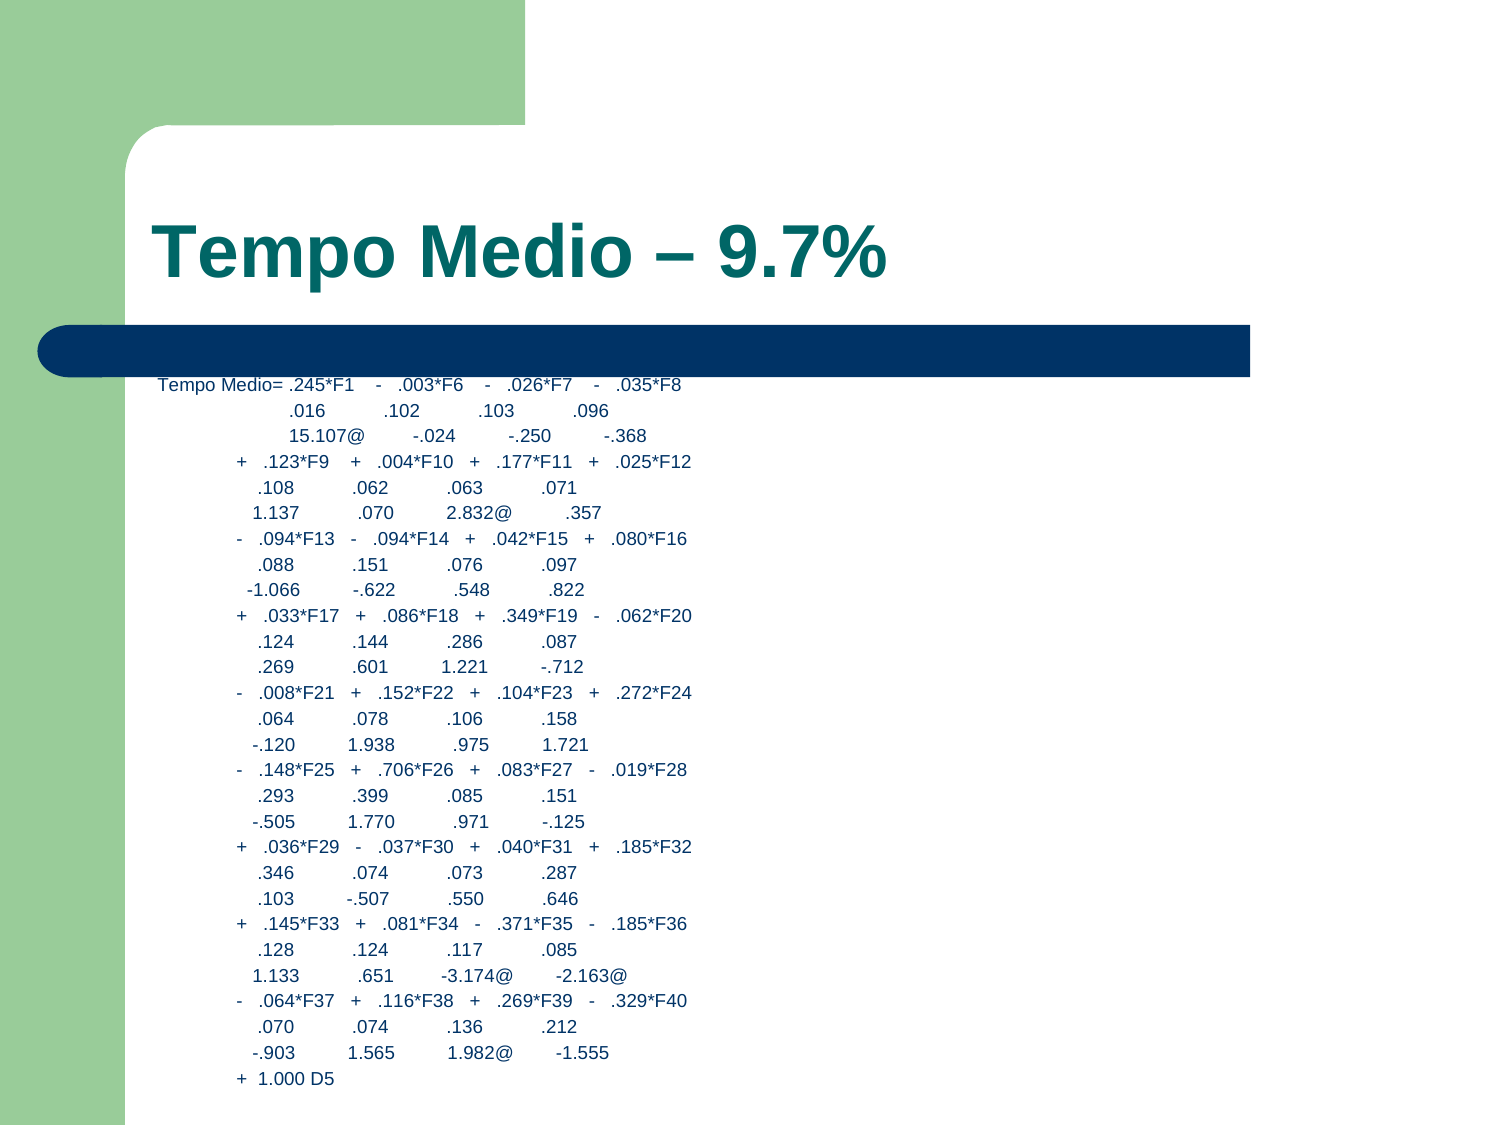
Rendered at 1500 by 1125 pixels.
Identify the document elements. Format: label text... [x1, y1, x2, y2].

title Tempo Medio – 9.7% [136, 136, 1414, 301]
list Tempo Medio= .245*F1 - .003*F6 - .026*F7 - .035*F8 .016 .102 .103 .096 15.107@ -.024 -.250 -.368 + .123*F9 + .004*F10 + .177*F11 + .025*F12 .108 .062 .063 .071 1.137 .070 2.832@ .357 - .094*F13 - .094*F14 + .042*F15 + .080*F16 .088 .151 .076 .097 -1.066 -.622 .548 .822 + .033*F17 + .086*F18 + .349*F19 - .062*F20 .124 .144 .286 .087 .269 .601 1.221 -.712 - .008*F21 + .152*F22 + .104*F23 + .272*F24 .064 .078 .106 .158 -.120 1.938 .975 1.721 - .148*F25 + .706*F26 + .083*F27 - .019*F28 .293 .399 .085 .151 -.505 1.770 .971 -.125 + .036*F29 - .037*F30 + .040*F31 + .185*F32 .346 .074 .073 .287 .103 -.507 .550 .646 + .145*F33 + .081*F34 - .371*F35 - .185*F36 .128 .124 .117 .085 1.133 .651 -3.174@ -2.163@ - .064*F37 + .116*F38 + .269*F39 - .329*F40 .070 .074 .136 .212 -.903 1.565 1.982@ -1.555 + 1.000 D5 [137, 366, 1400, 1125]
